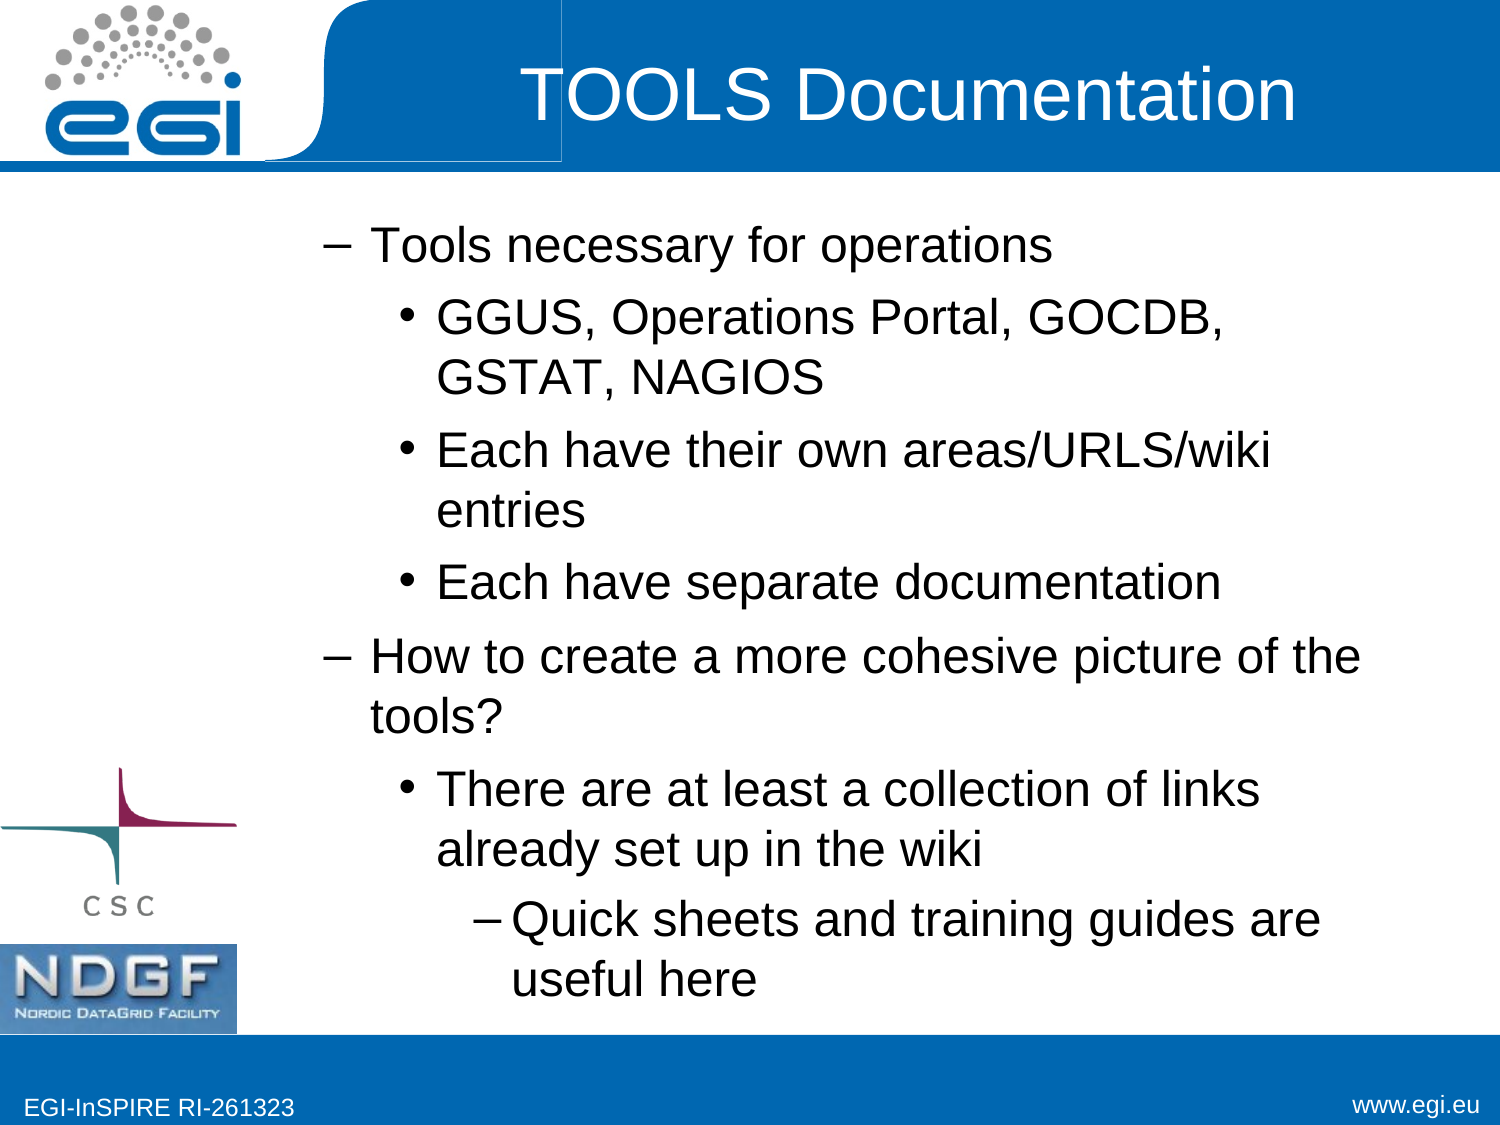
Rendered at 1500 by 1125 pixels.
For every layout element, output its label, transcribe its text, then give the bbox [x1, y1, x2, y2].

title TOOLS Documentation [348, 0, 1471, 208]
list Tools necessary for operations GGUS, Operations Portal, GOCDB, GSTAT, NAGIOS Each have their own areas/URLS/wiki entries Each have separate documentation How to create a more cohesive picture of the tools? There are at least a collection of links already set up in the wiki Quick sheets and training guides are useful here [233, 204, 1423, 1088]
picture [0, 0, 265, 161]
picture [0, 767, 233, 916]
picture [0, 944, 233, 1034]
